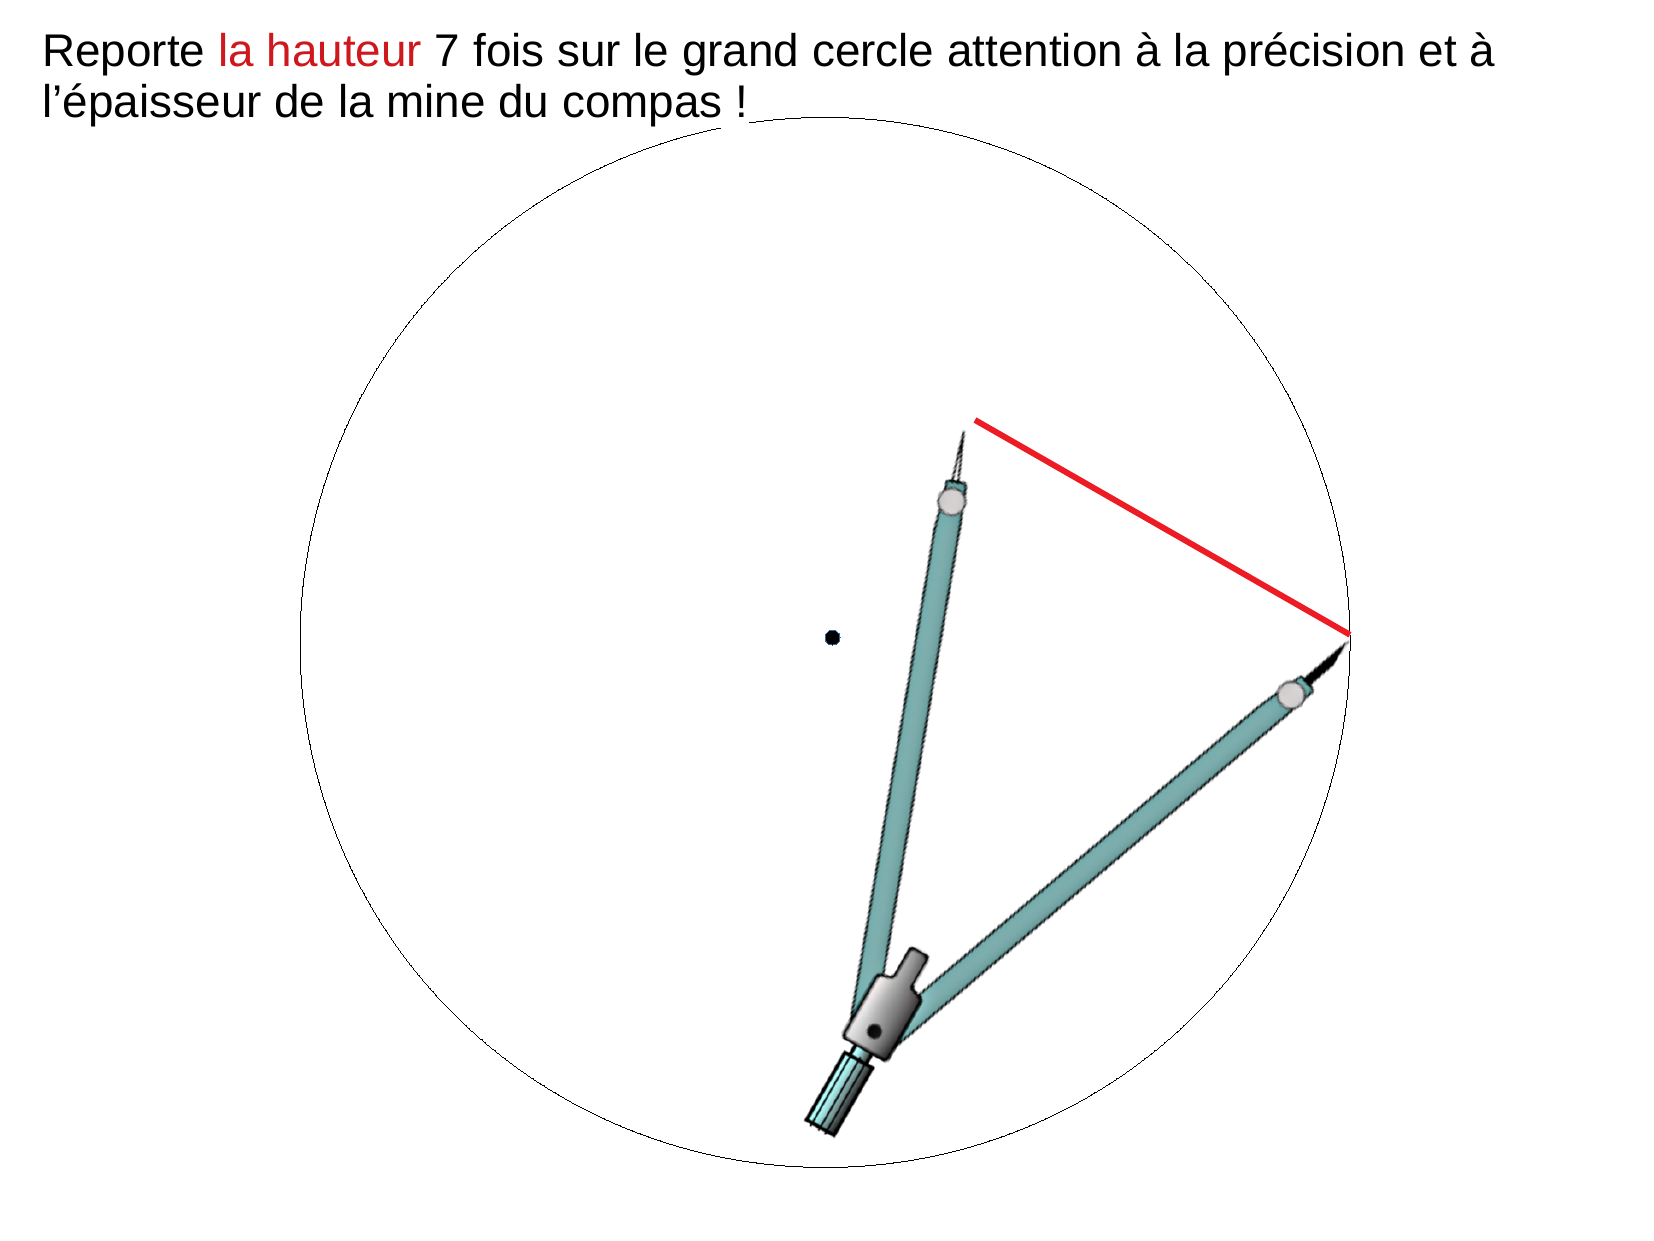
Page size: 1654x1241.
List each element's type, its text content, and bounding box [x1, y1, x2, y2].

text_box [825, 630, 841, 646]
title Reporte la hauteur 7 fois sur le grand cercle attention à la précision et à l’épaisseur de la mine du compas ! [42, 25, 1603, 203]
picture [587, 375, 1396, 1241]
